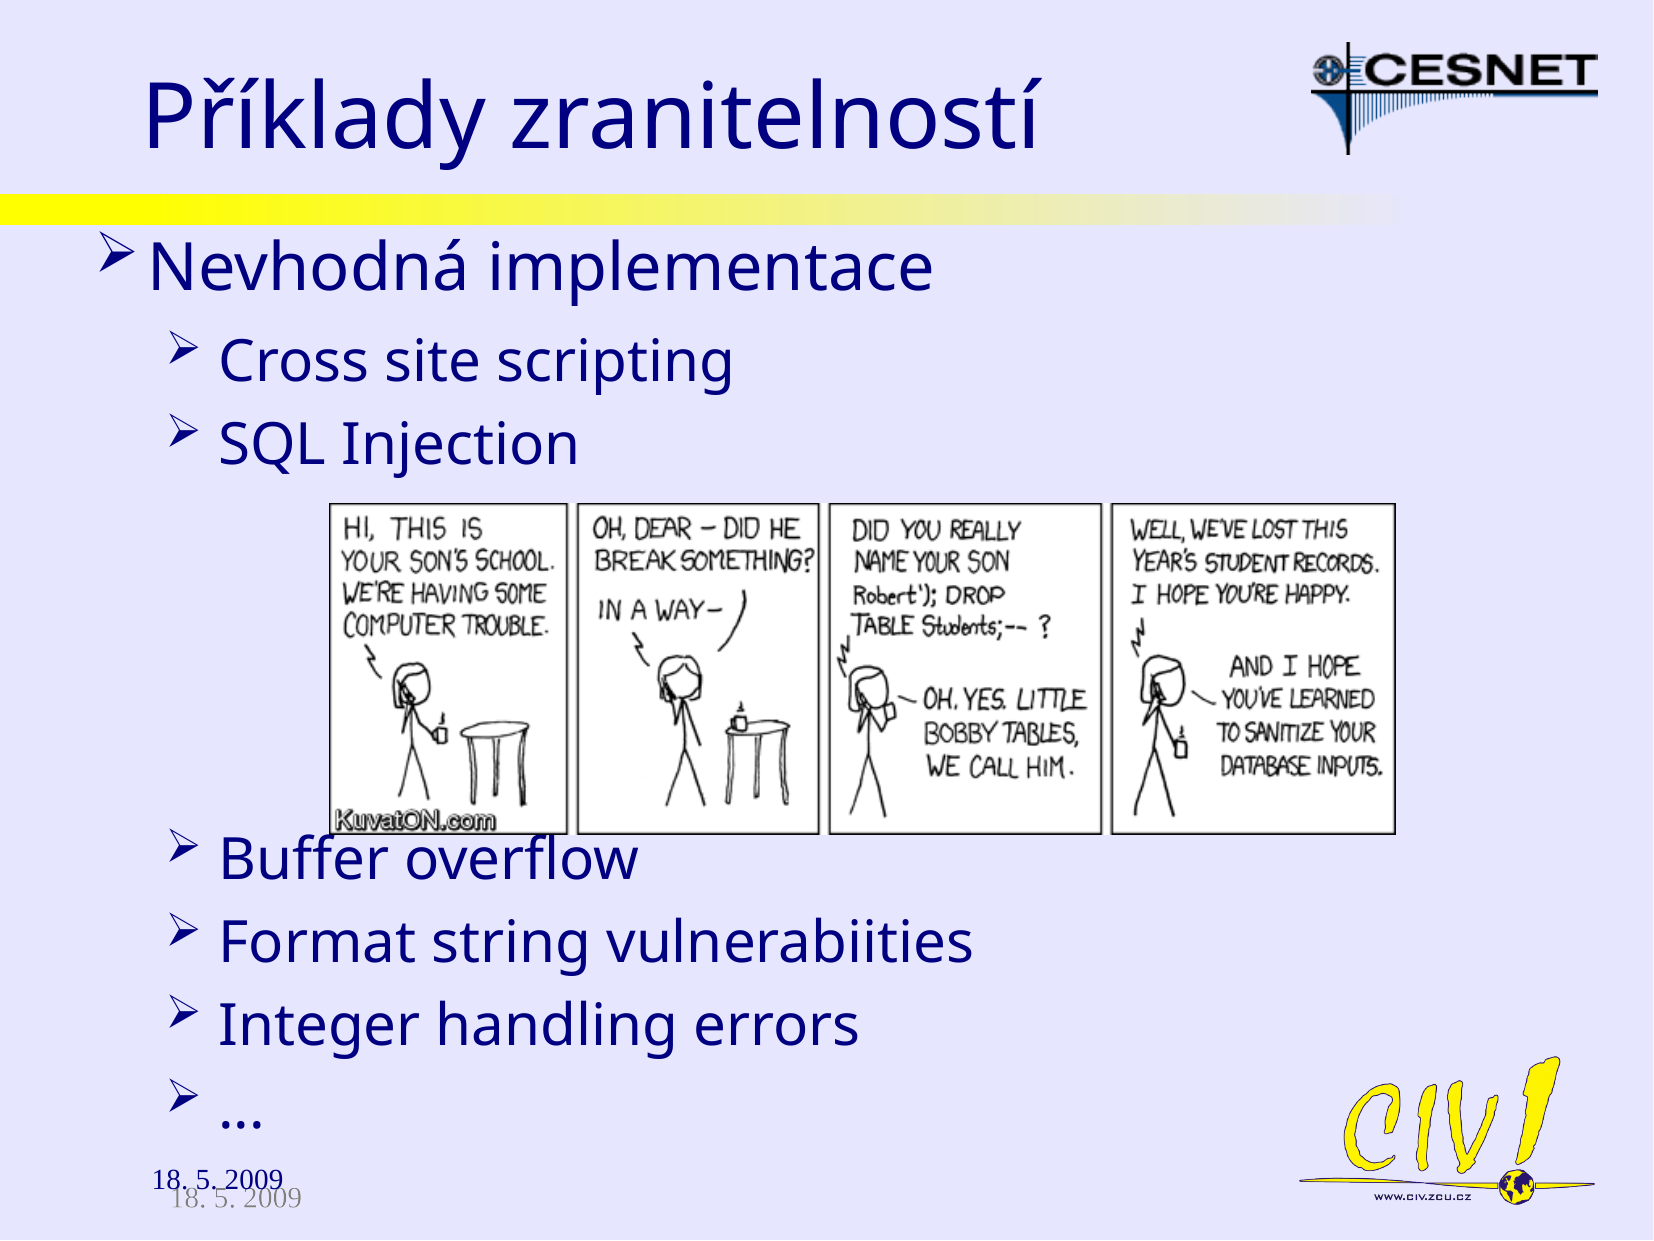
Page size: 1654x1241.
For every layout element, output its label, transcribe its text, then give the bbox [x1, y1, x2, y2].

list Nevhodná implementace Cross site scripting SQL Injection Buffer overflow Format string vulnerabiities Integer handling errors ... [76, 236, 1565, 1153]
picture [1311, 42, 1598, 155]
picture [329, 503, 1396, 835]
title Příklady zranitelností [82, 49, 1571, 178]
picture [1299, 1056, 1595, 1205]
